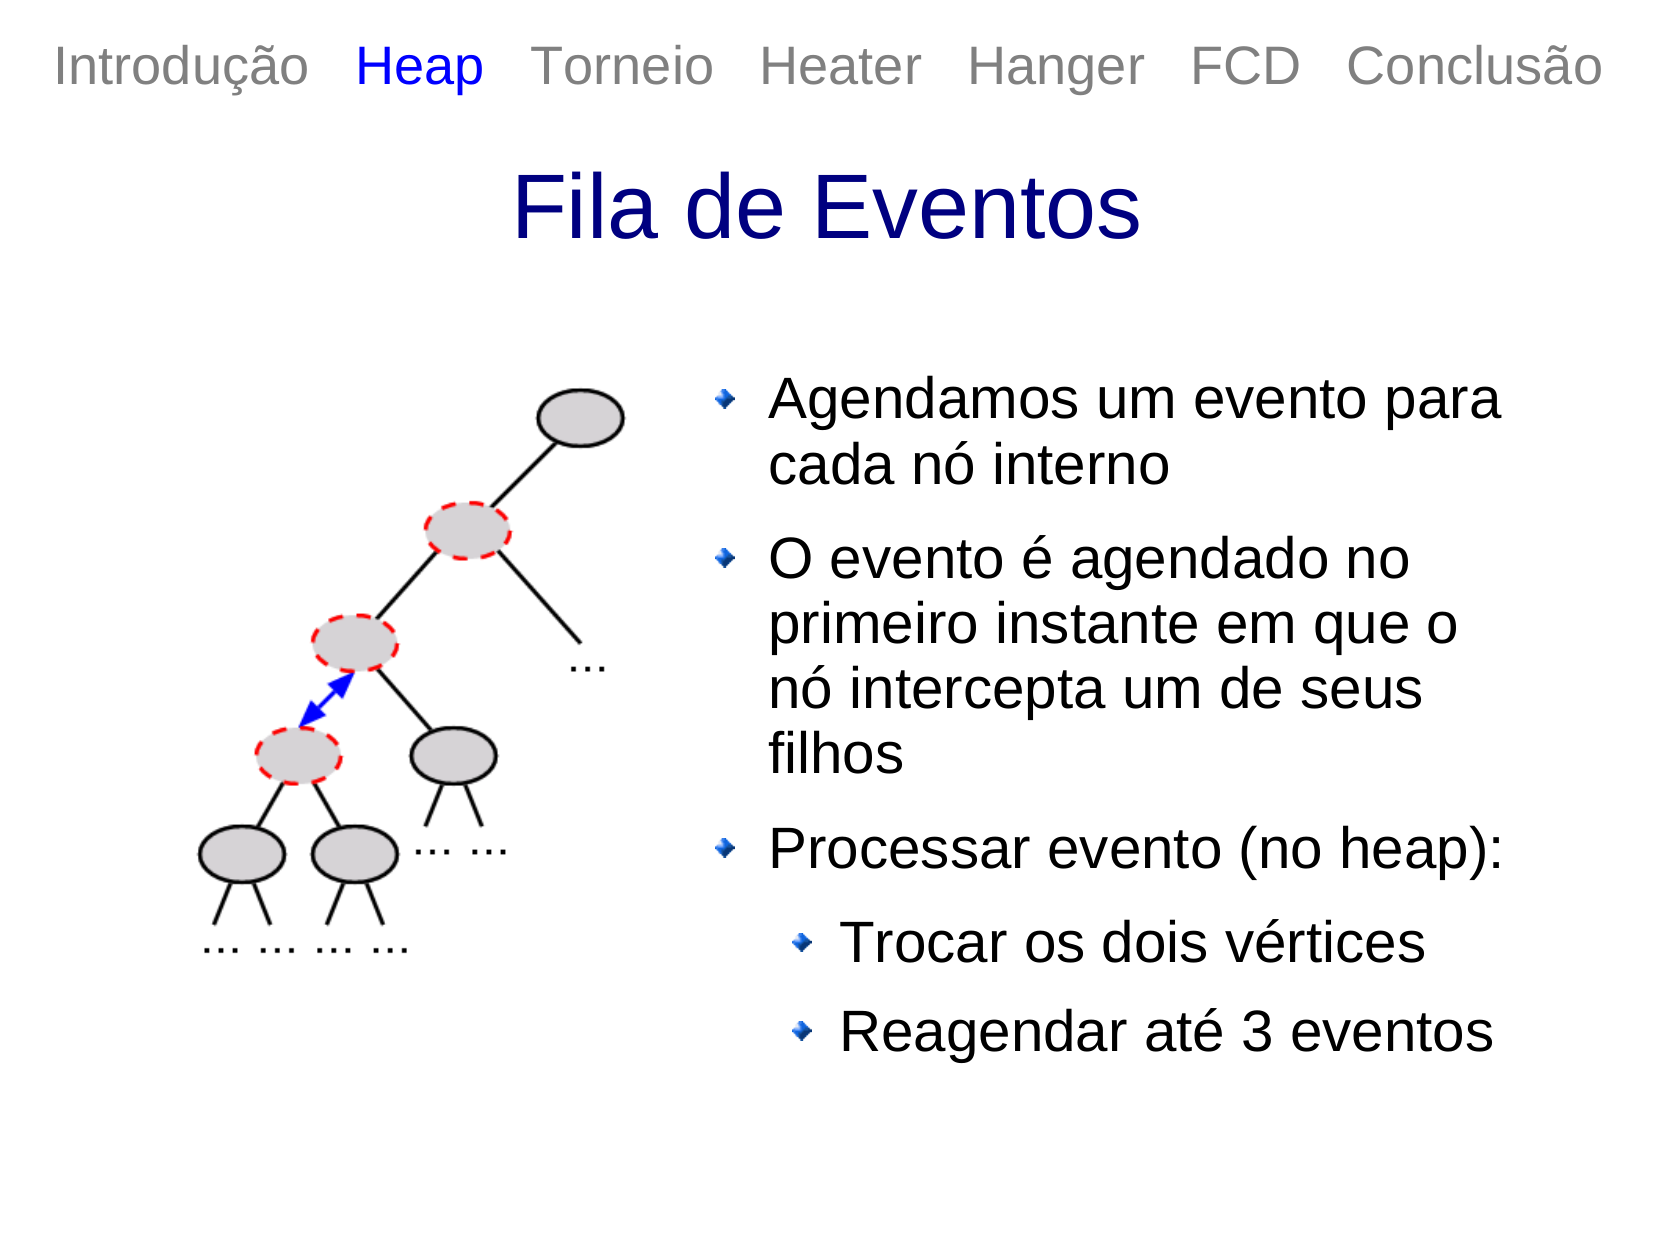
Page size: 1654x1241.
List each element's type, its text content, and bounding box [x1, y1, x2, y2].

picture [186, 381, 631, 975]
title Fila de Eventos [121, 102, 1534, 311]
list Agendamos um evento para cada nó interno O evento é agendado no primeiro instante em que o nó intercepta um de seus filhos Processar evento (no heap): Trocar os dois vértices Reagendar até 3 eventos [697, 366, 1534, 1159]
text_box Introdução Heap Torneio Heater Hanger FCD Conclusão [30, 35, 1629, 96]
